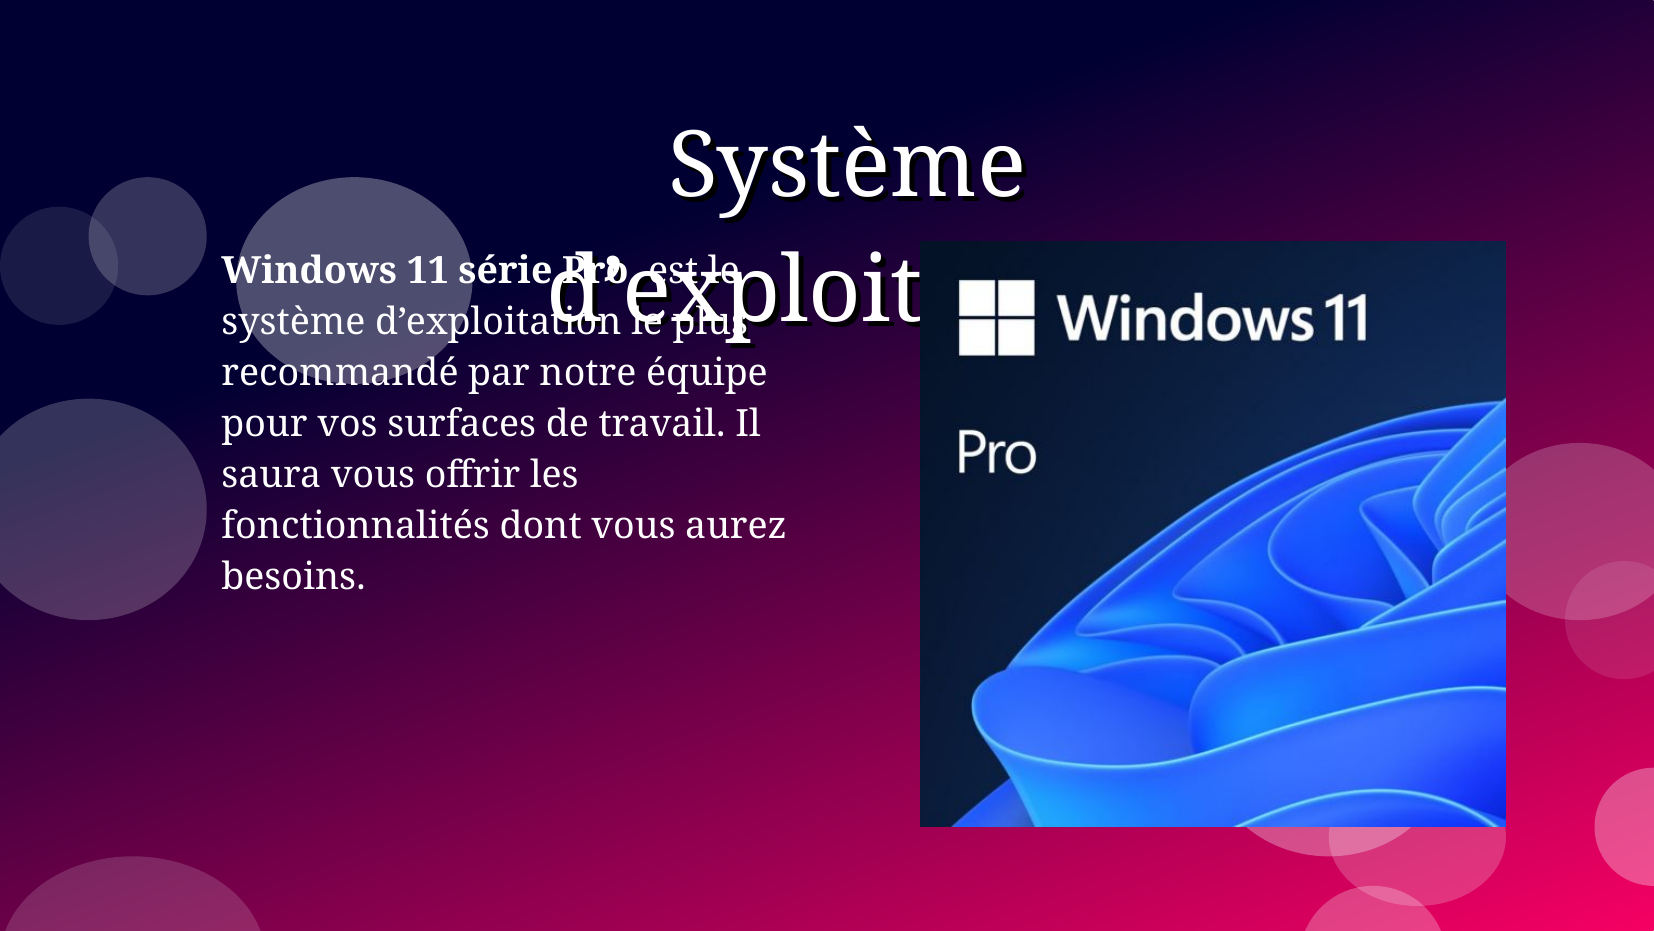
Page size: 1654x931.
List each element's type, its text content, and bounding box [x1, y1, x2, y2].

picture [920, 241, 1506, 827]
text_box Windows 11 série Pro, est le système d’exploitation le plus recommandé par notre équipe pour vos surfaces de travail. Il saura vous offrir les fonctionnalités dont vous aurez besoins. [206, 236, 827, 798]
text_box Système d’exploitation [360, 90, 1335, 211]
